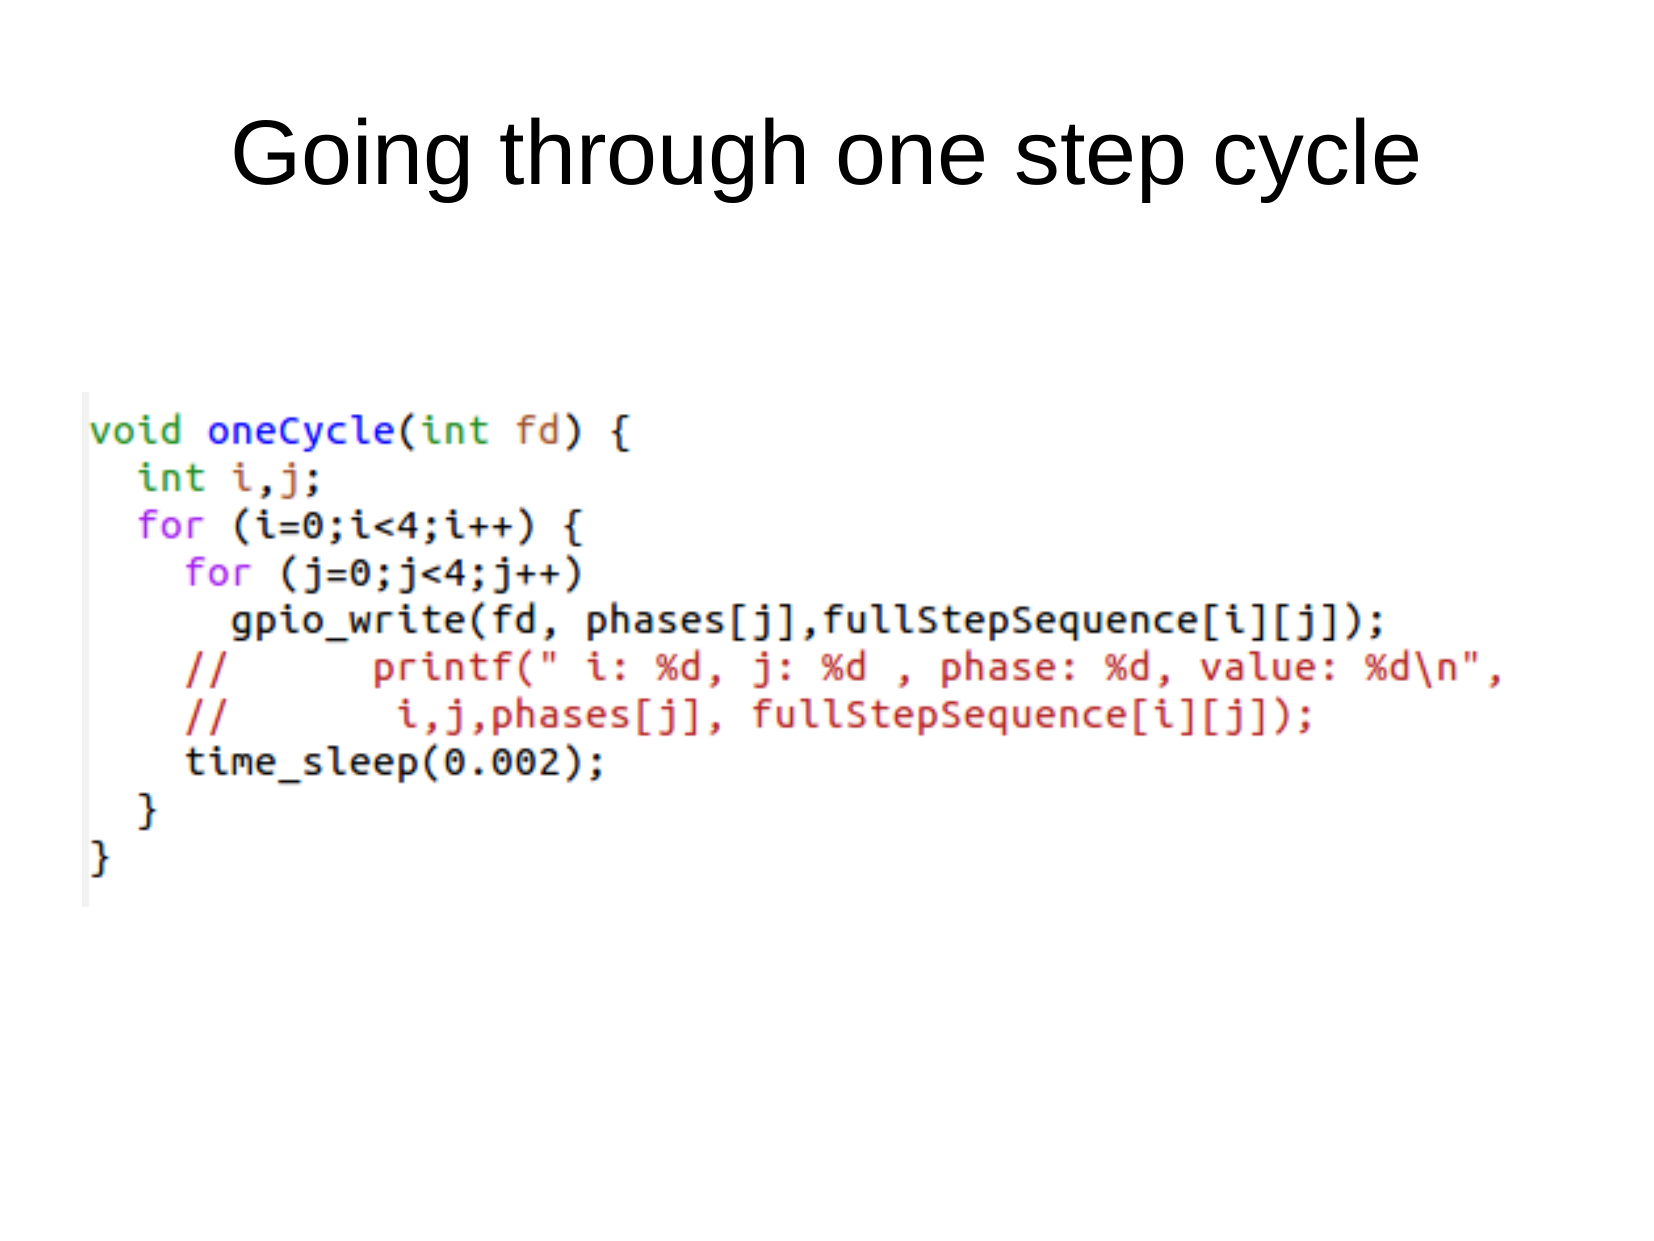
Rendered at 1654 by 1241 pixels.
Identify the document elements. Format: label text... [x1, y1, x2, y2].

title Going through one step cycle [82, 49, 1571, 257]
picture [82, 392, 1571, 907]
